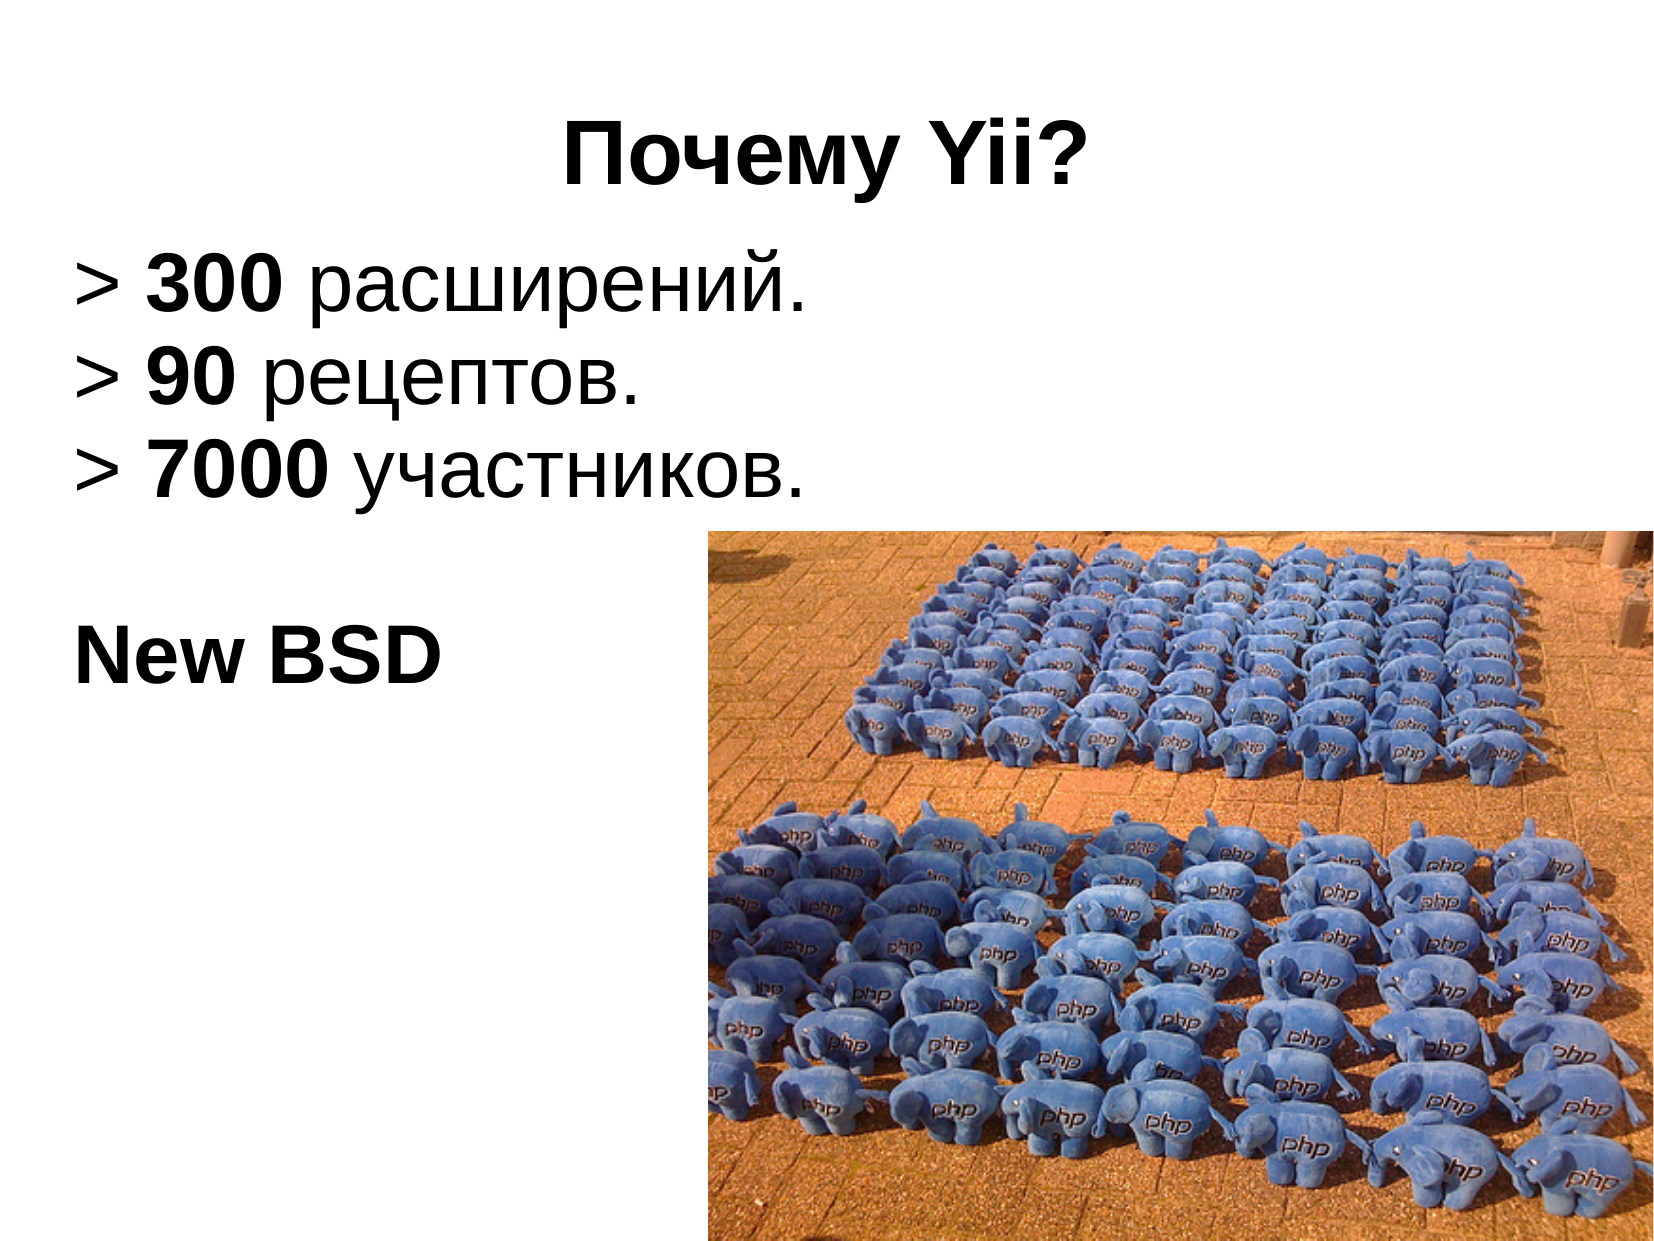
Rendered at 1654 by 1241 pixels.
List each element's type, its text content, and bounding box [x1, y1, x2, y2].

title Почему Yii? [82, 56, 1571, 250]
picture [708, 531, 1654, 1241]
text_box > 300 расширений. > 90 рецептов. > 7000 участников. New BSD [59, 228, 1536, 709]
